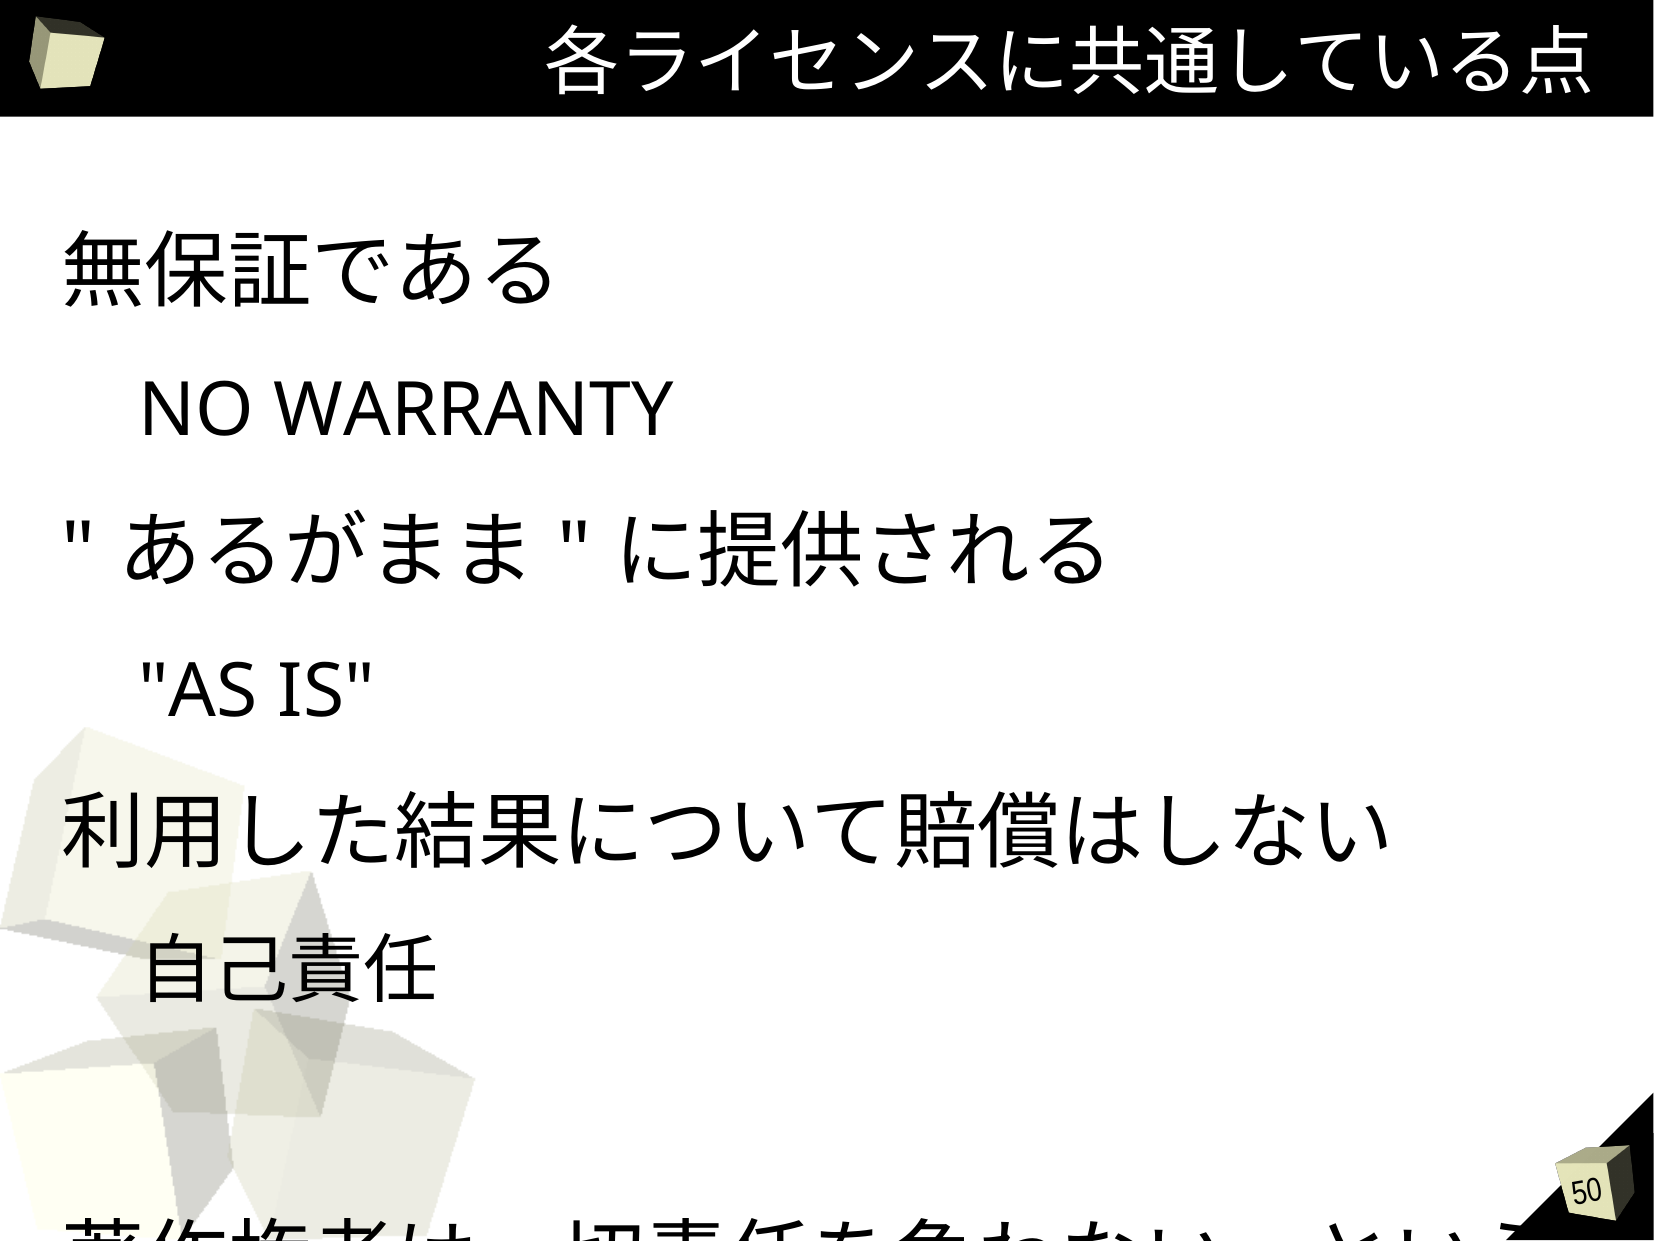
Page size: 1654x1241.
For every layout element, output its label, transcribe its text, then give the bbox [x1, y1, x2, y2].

list 無保証である NO WARRANTY "あるがまま"に提供される "AS IS" 利用した結果について賠償はしない 自己責任 著作権者は一切責任を負わない、ということを明記することが重要 他の利用者が報酬を得て責任を負うのはアリ [44, 177, 1611, 1214]
picture [350, 1234, 369, 1241]
picture [0, 726, 477, 1241]
title 各ライセンスに共通している点 [118, 0, 1595, 119]
